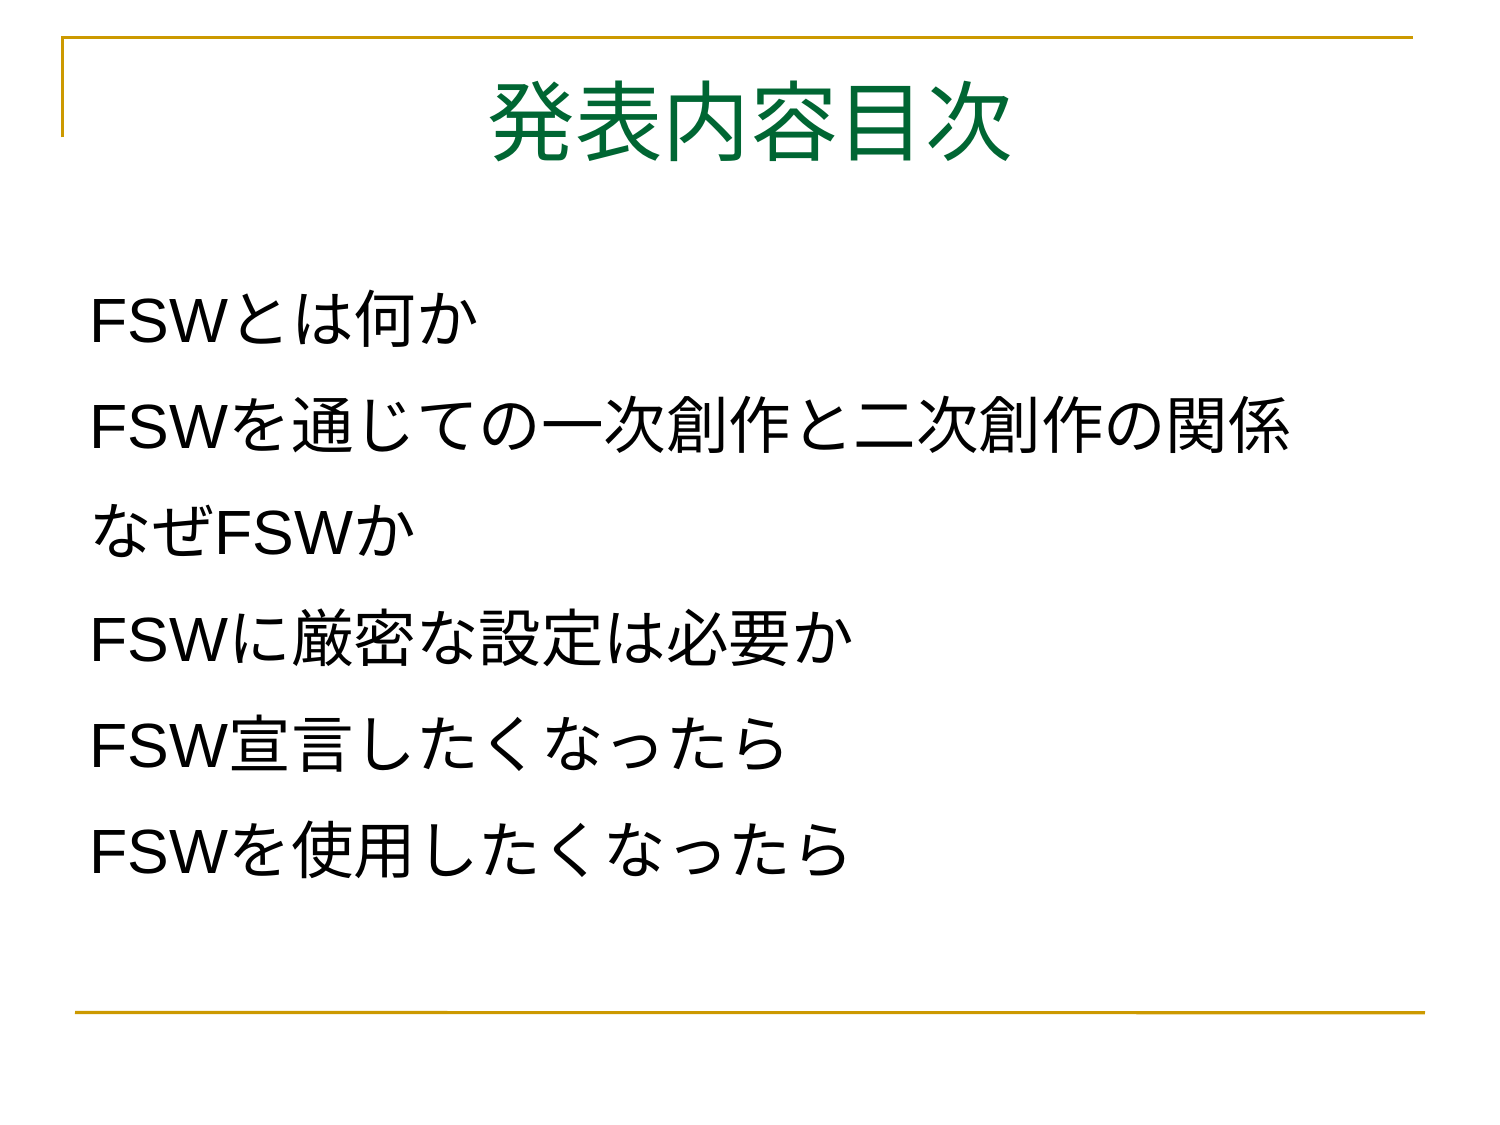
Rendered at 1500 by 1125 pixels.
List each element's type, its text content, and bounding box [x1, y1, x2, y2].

list FSWとは何か FSWを通じての一次創作と二次創作の関係 なぜFSWか FSWに厳密な設定は必要か FSW宣言したくなったら FSWを使用したくなったら [75, 262, 1426, 1006]
title 発表内容目次 [75, 45, 1426, 233]
